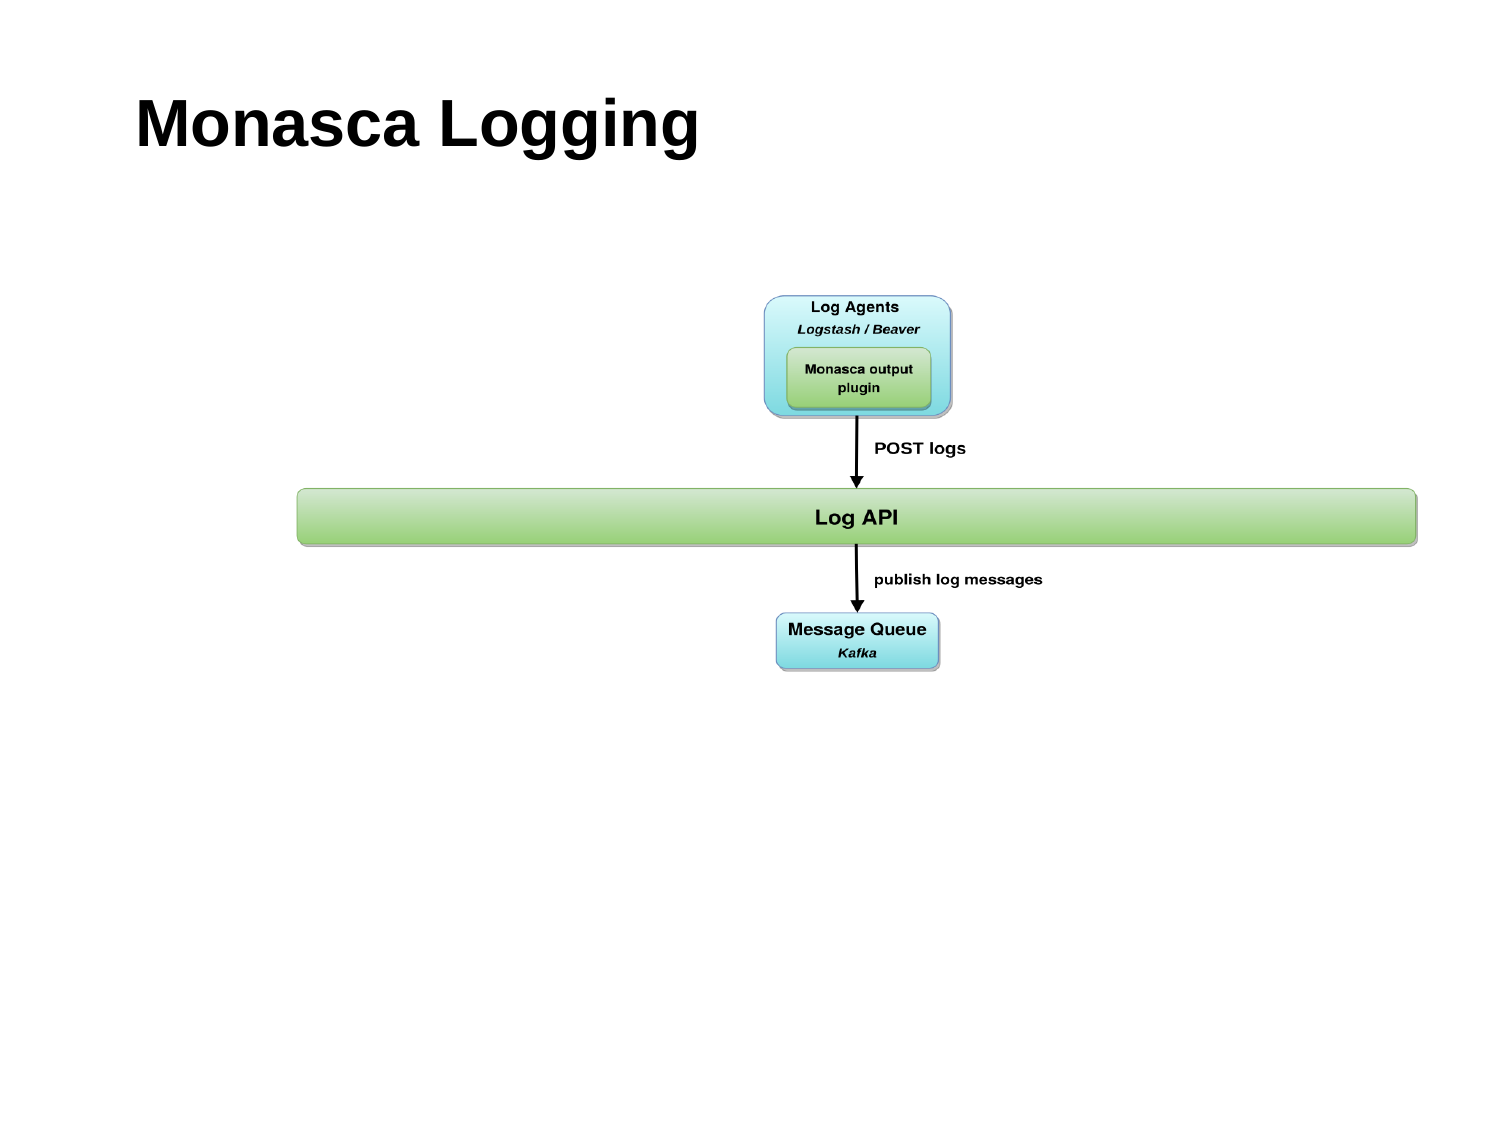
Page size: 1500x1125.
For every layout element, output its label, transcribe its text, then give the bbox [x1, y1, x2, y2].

title Monasca Logging [135, 41, 1372, 204]
picture [118, 295, 1418, 886]
